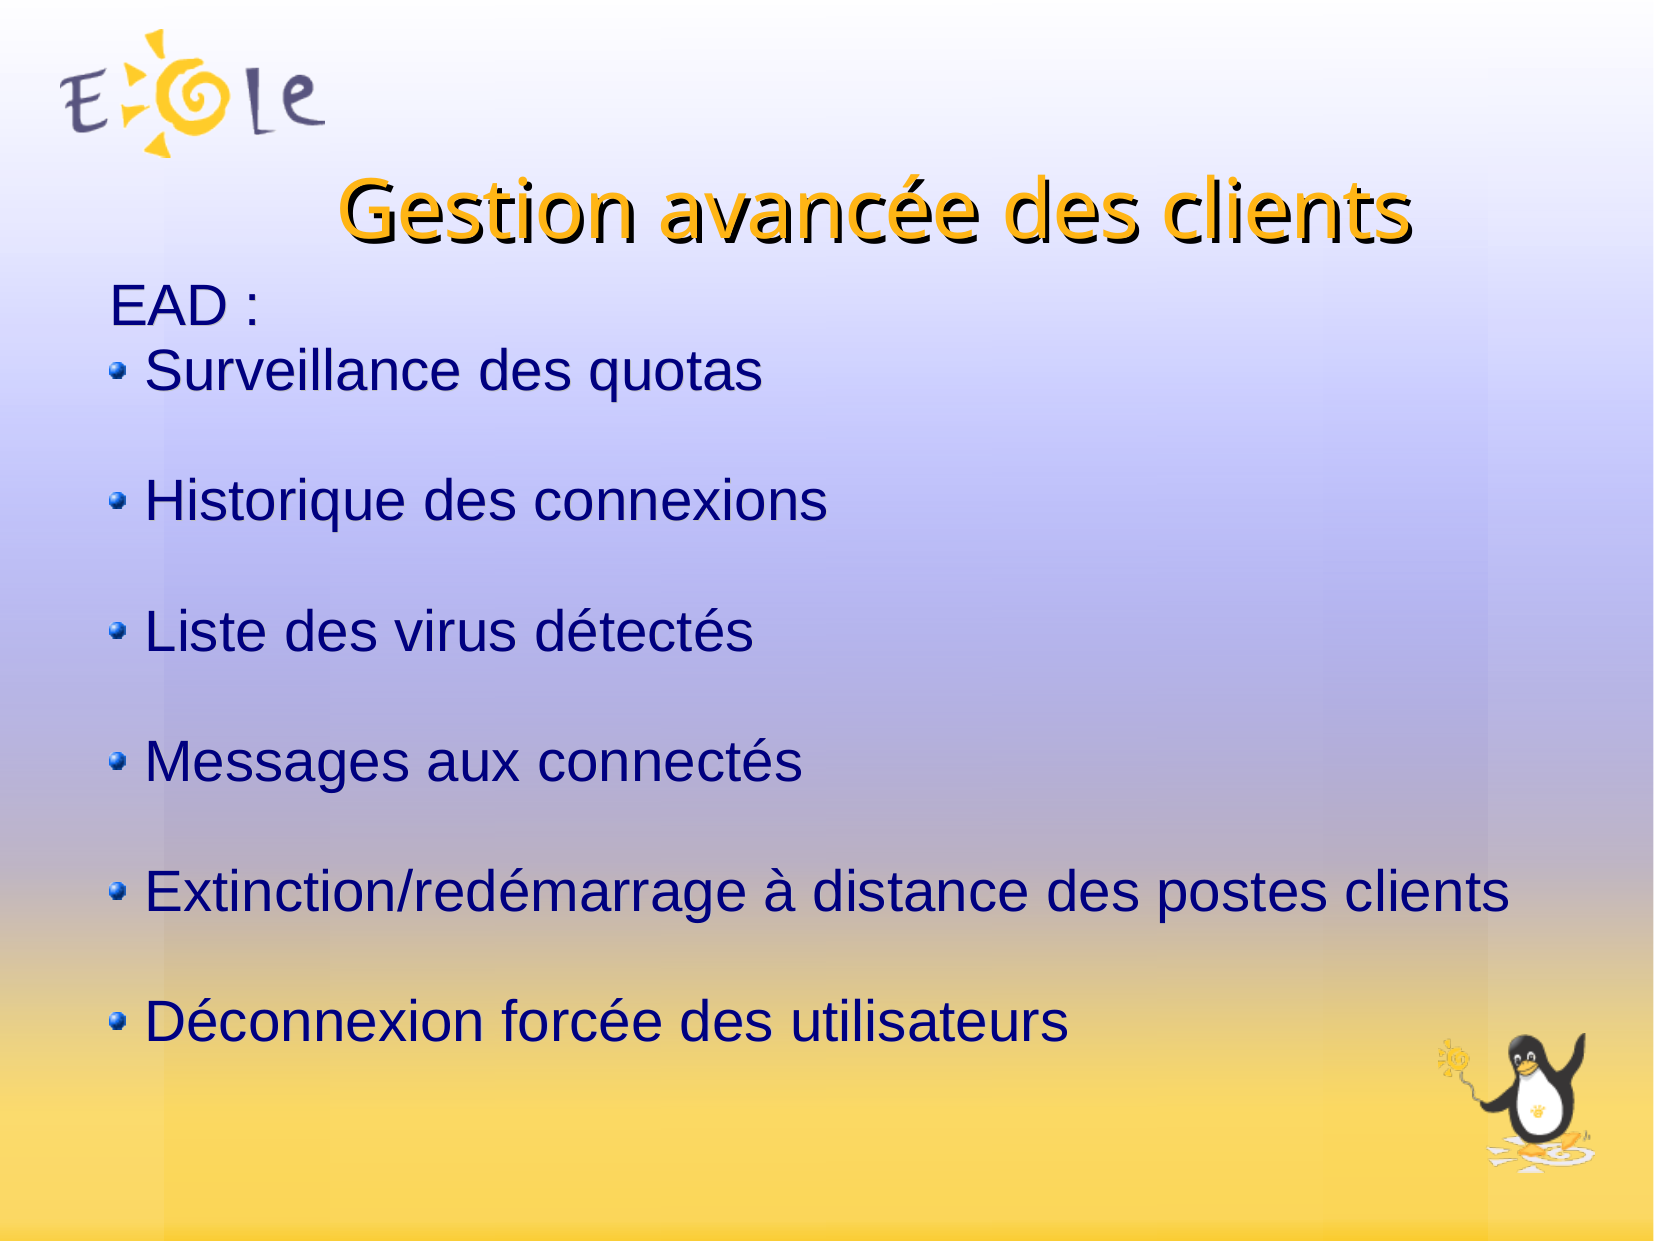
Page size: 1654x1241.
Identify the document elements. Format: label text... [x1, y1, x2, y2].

title Gestion avancée des clients [177, 88, 1571, 325]
text_box EAD : Surveillance des quotas Historique des connexions Liste des virus détectés Messages aux connectés Extinction/redémarrage à distance des postes clients Déconnexion forcée des utilisateurs [59, 265, 1536, 1224]
picture [0, 0, 1654, 1241]
